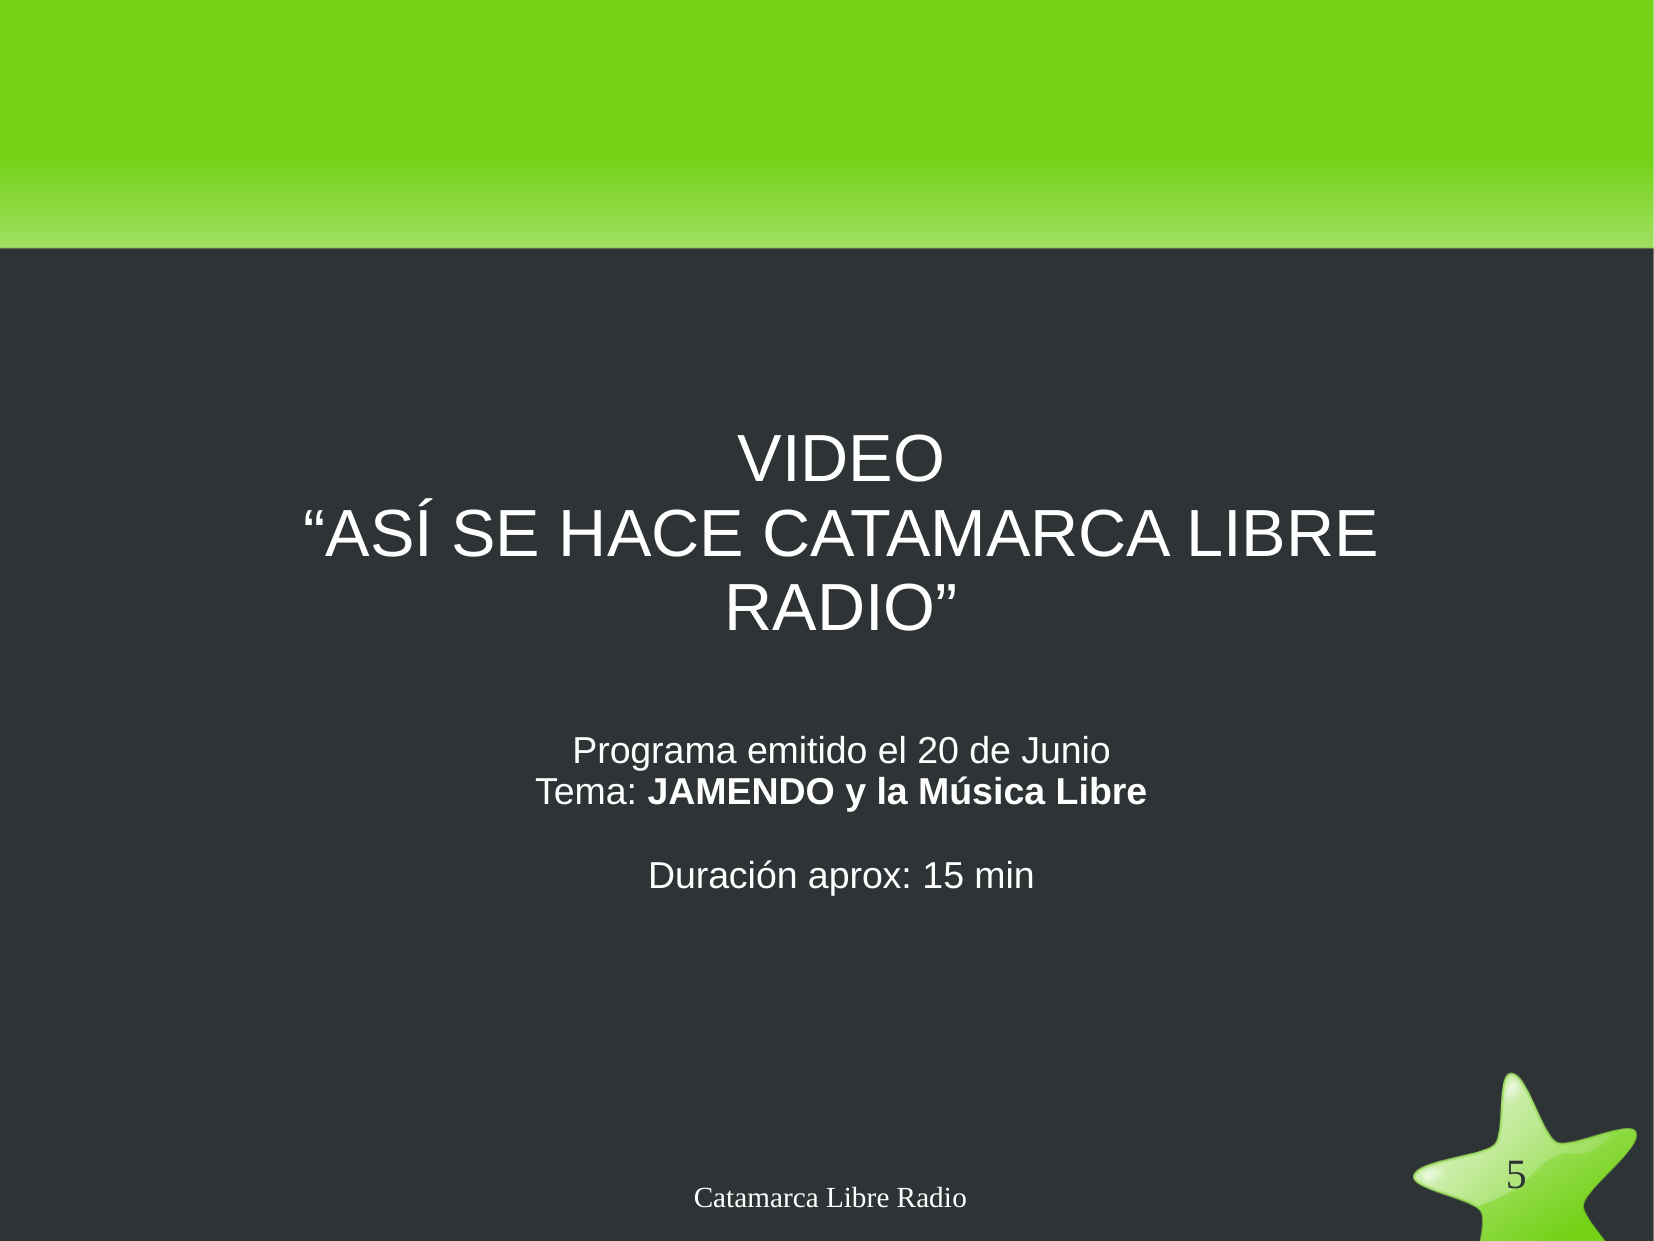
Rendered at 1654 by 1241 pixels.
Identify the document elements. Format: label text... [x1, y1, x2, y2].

text_box VIDEO “ASÍ SE HACE CATAMARCA LIBRE RADIO” Programa emitido el 20 de Junio Tema: JAMENDO y la Música Libre Duración aprox: 15 min [177, 413, 1506, 906]
picture [0, 0, 1654, 1241]
